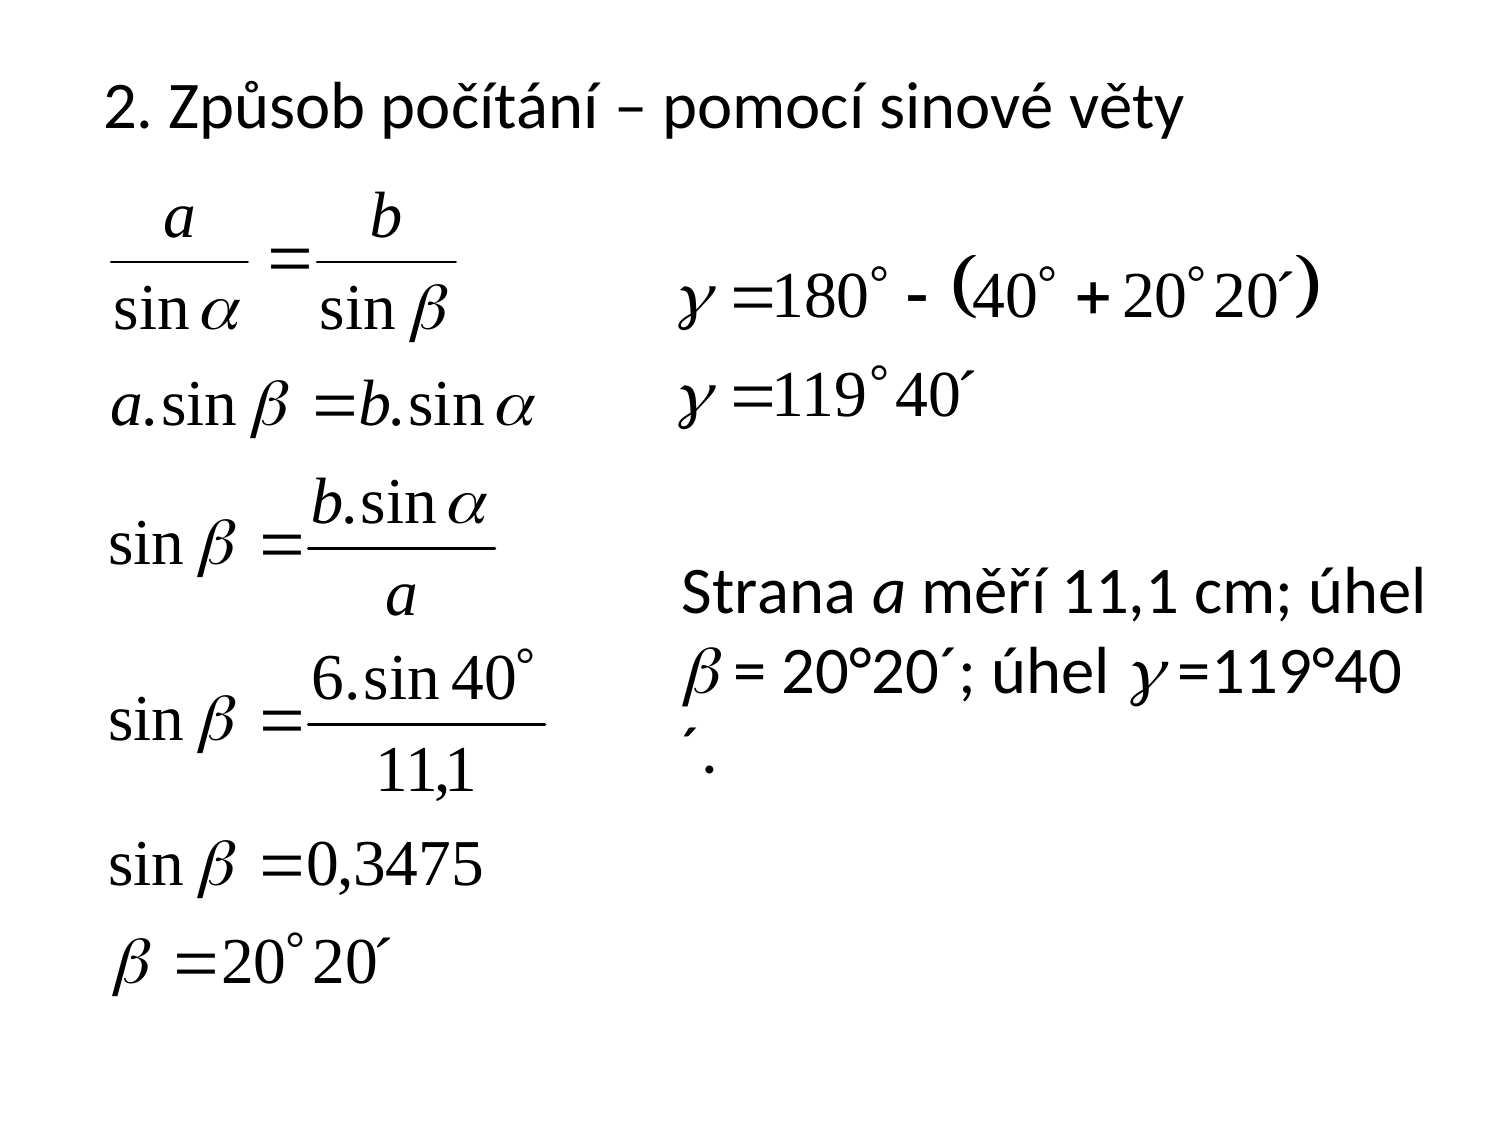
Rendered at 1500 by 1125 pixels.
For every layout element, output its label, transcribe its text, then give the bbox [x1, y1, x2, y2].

chart [100, 172, 558, 1012]
text_box 2. Způsob počítání – pomocí sinové věty [88, 54, 1317, 151]
chart [667, 255, 1324, 442]
text_box Strana a měří 11,1 cm; úhel  = 20°20´; úhel  =119°40´. [667, 538, 1447, 795]
